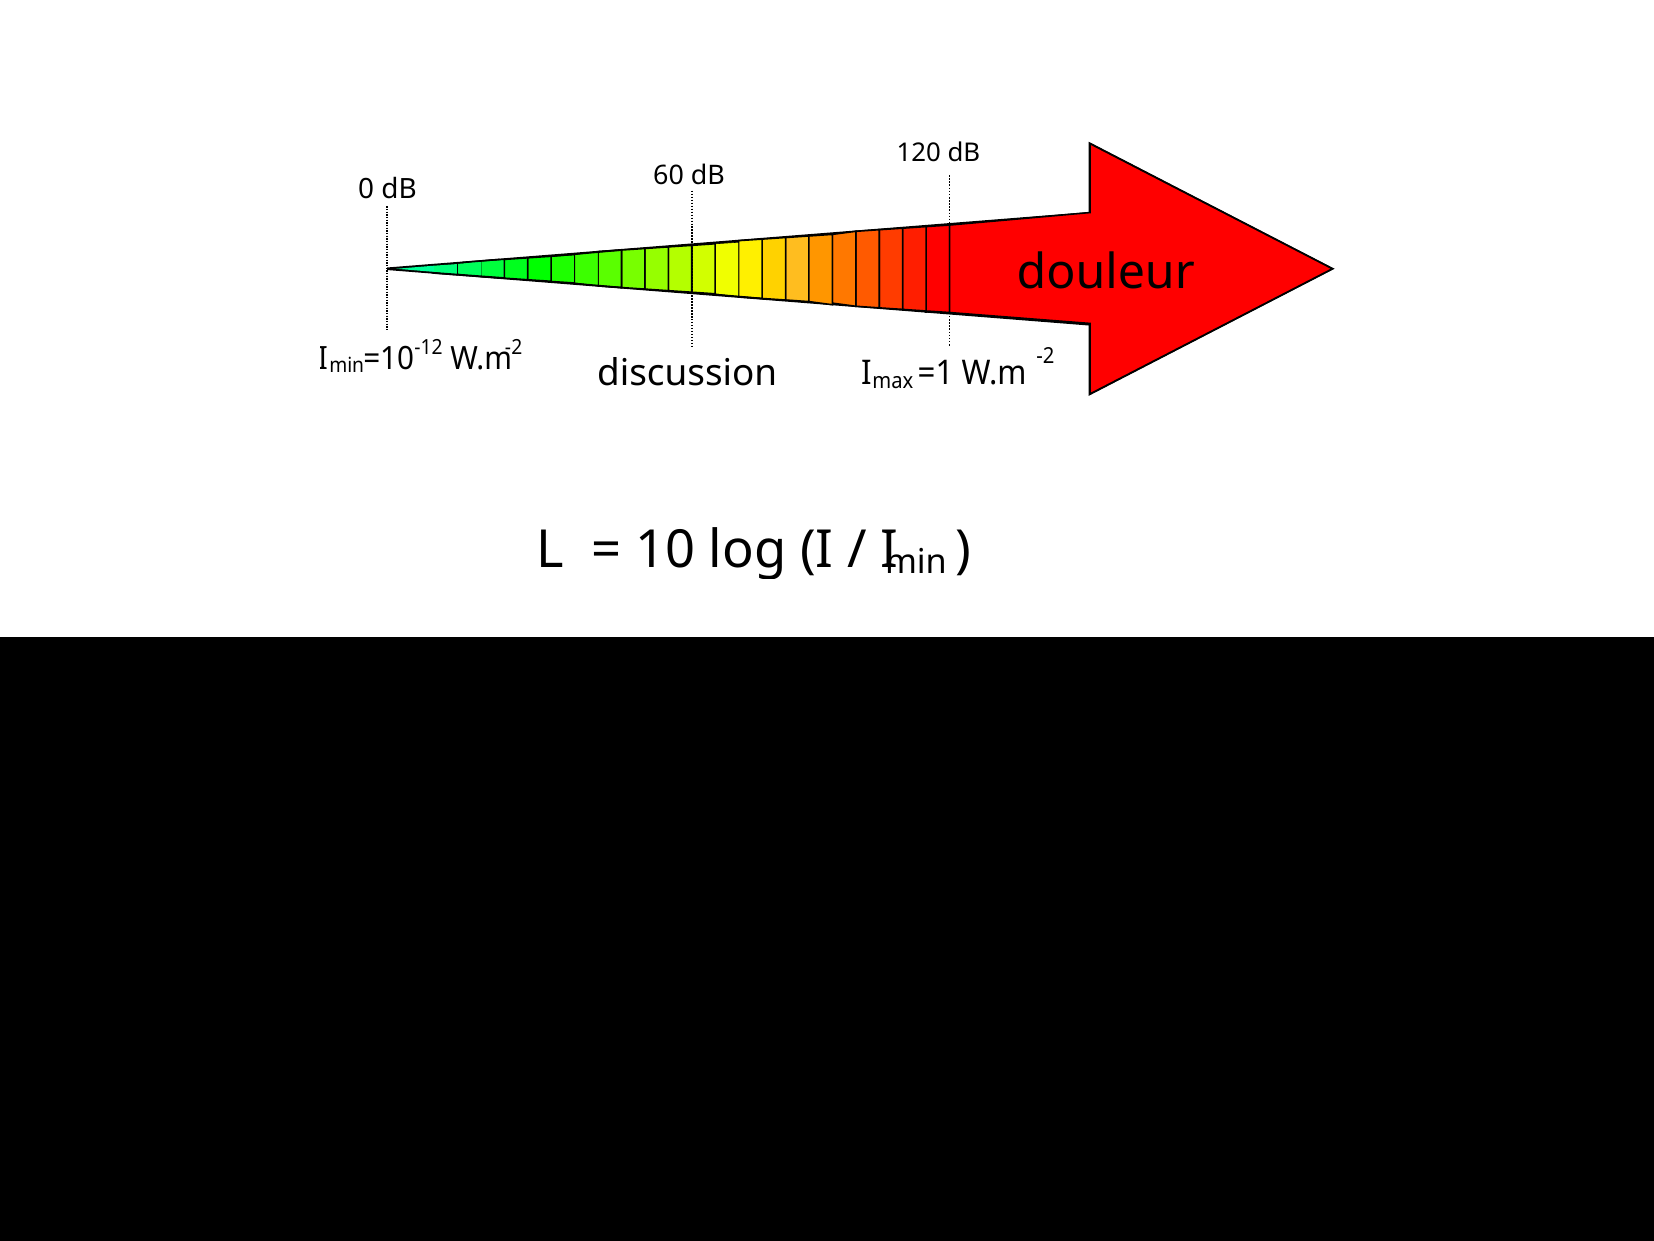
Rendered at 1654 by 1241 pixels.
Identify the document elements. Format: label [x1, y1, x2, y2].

picture [320, 141, 1335, 579]
text_box [0, 637, 1654, 1241]
